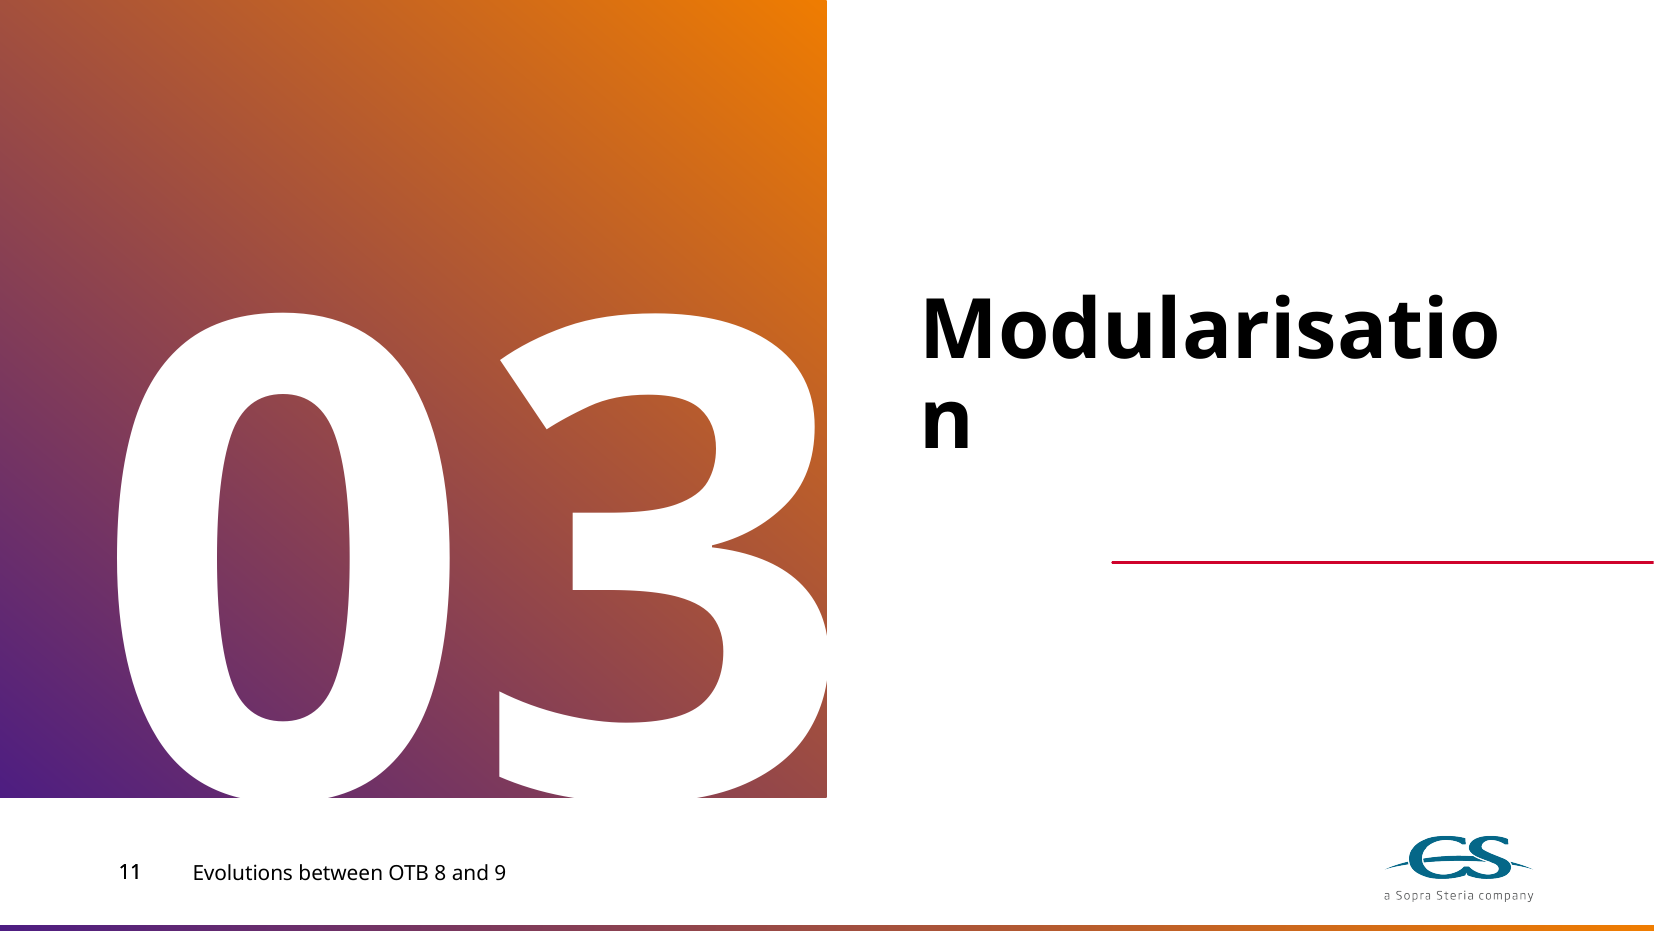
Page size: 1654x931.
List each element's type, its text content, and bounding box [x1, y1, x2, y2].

picture [1363, 814, 1555, 921]
list 03 [0, 129, 857, 798]
footer Evolutions between OTB 8 and 9 [192, 862, 667, 883]
list Modularisation [919, 286, 1555, 446]
